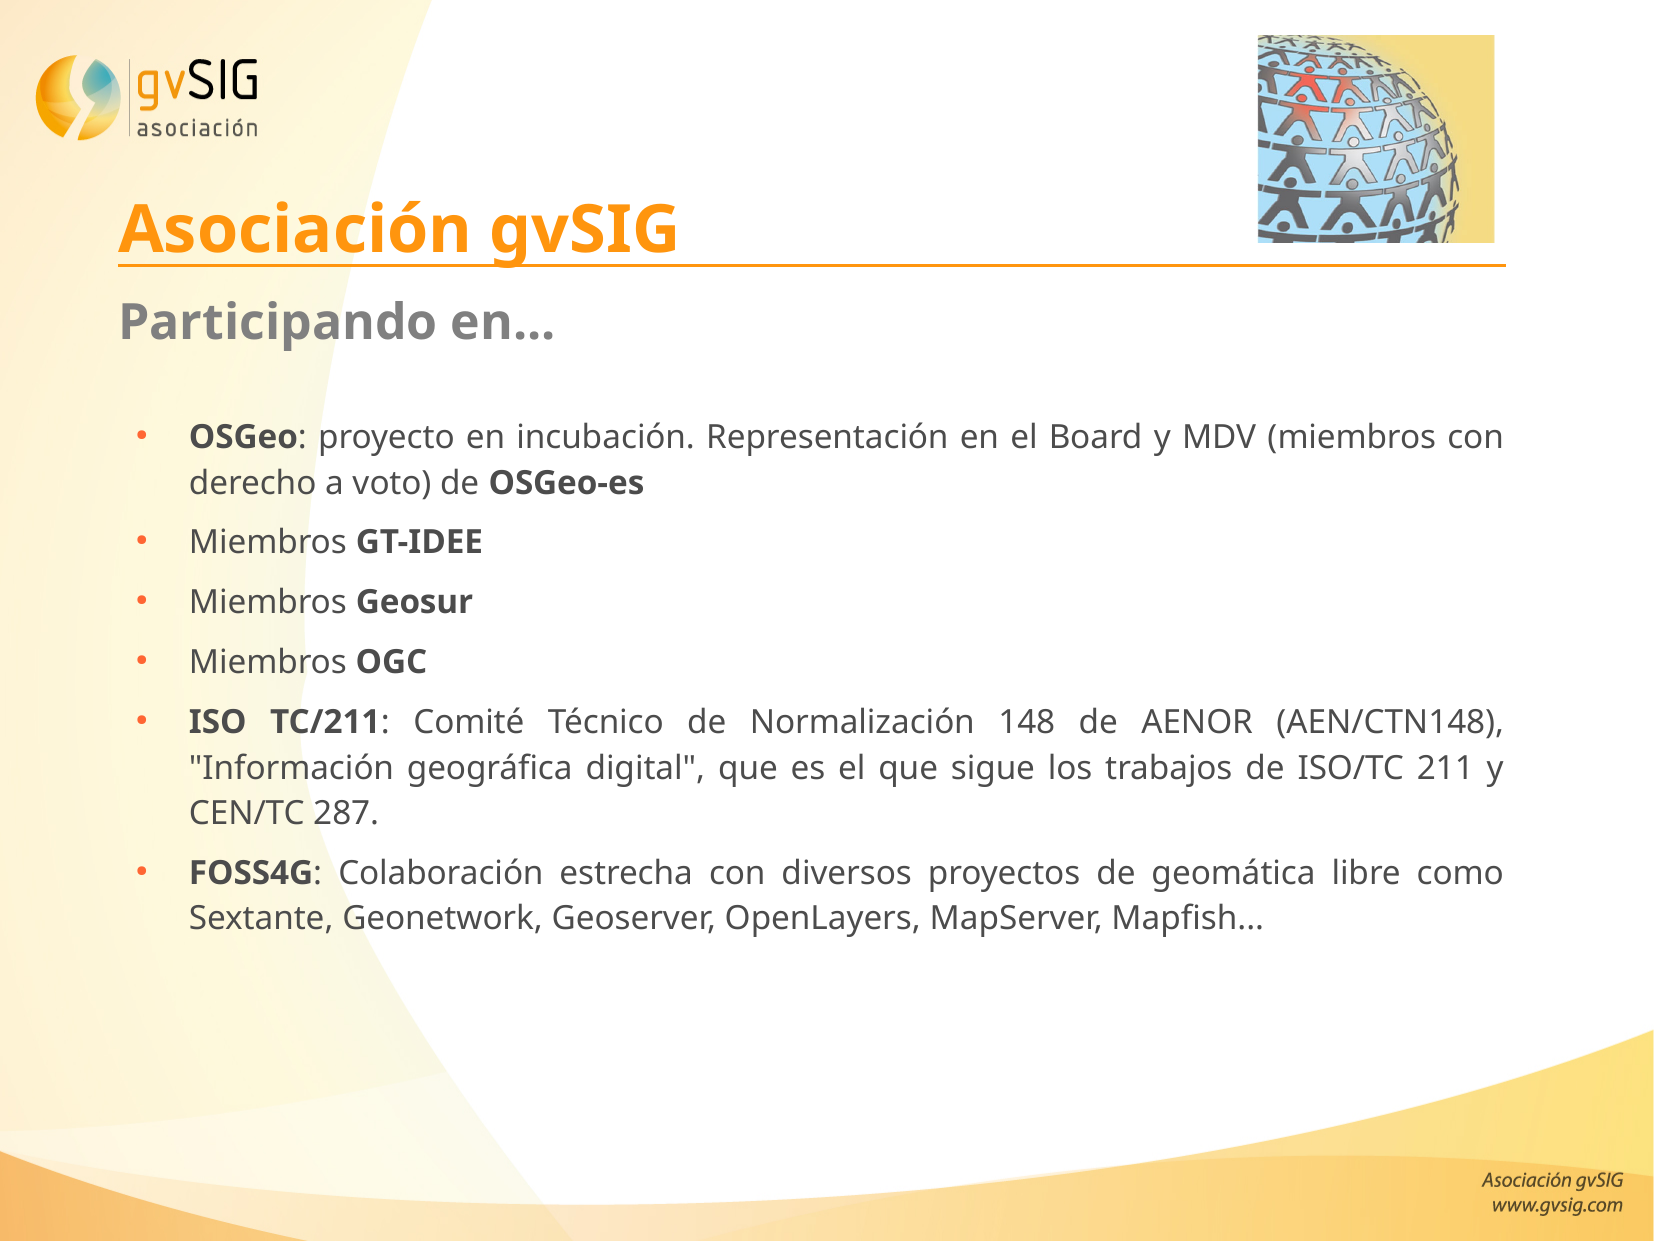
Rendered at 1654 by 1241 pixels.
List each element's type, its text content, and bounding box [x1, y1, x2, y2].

title Asociación gvSIG [118, 177, 1607, 276]
title Participando en... [118, 276, 739, 365]
list OSGeo: proyecto en incubación. Representación en el Board y MDV (miembros con derecho a voto) de OSGeo-es Miembros GT-IDEE Miembros Geosur Miembros OGC ISO TC/211: Comité Técnico de Normalización 148 de AENOR (AEN/CTN148), "Información geográfica digital", que es el que sigue los trabajos de ISO/TC 211 y CEN/TC 287. FOSS4G: Colaboración estrecha con diversos proyectos de geomática libre como Sextante, Geonetwork, Geoserver, OpenLayers, MapServer, Mapfish... [118, 413, 1506, 921]
picture [0, 0, 1654, 1241]
